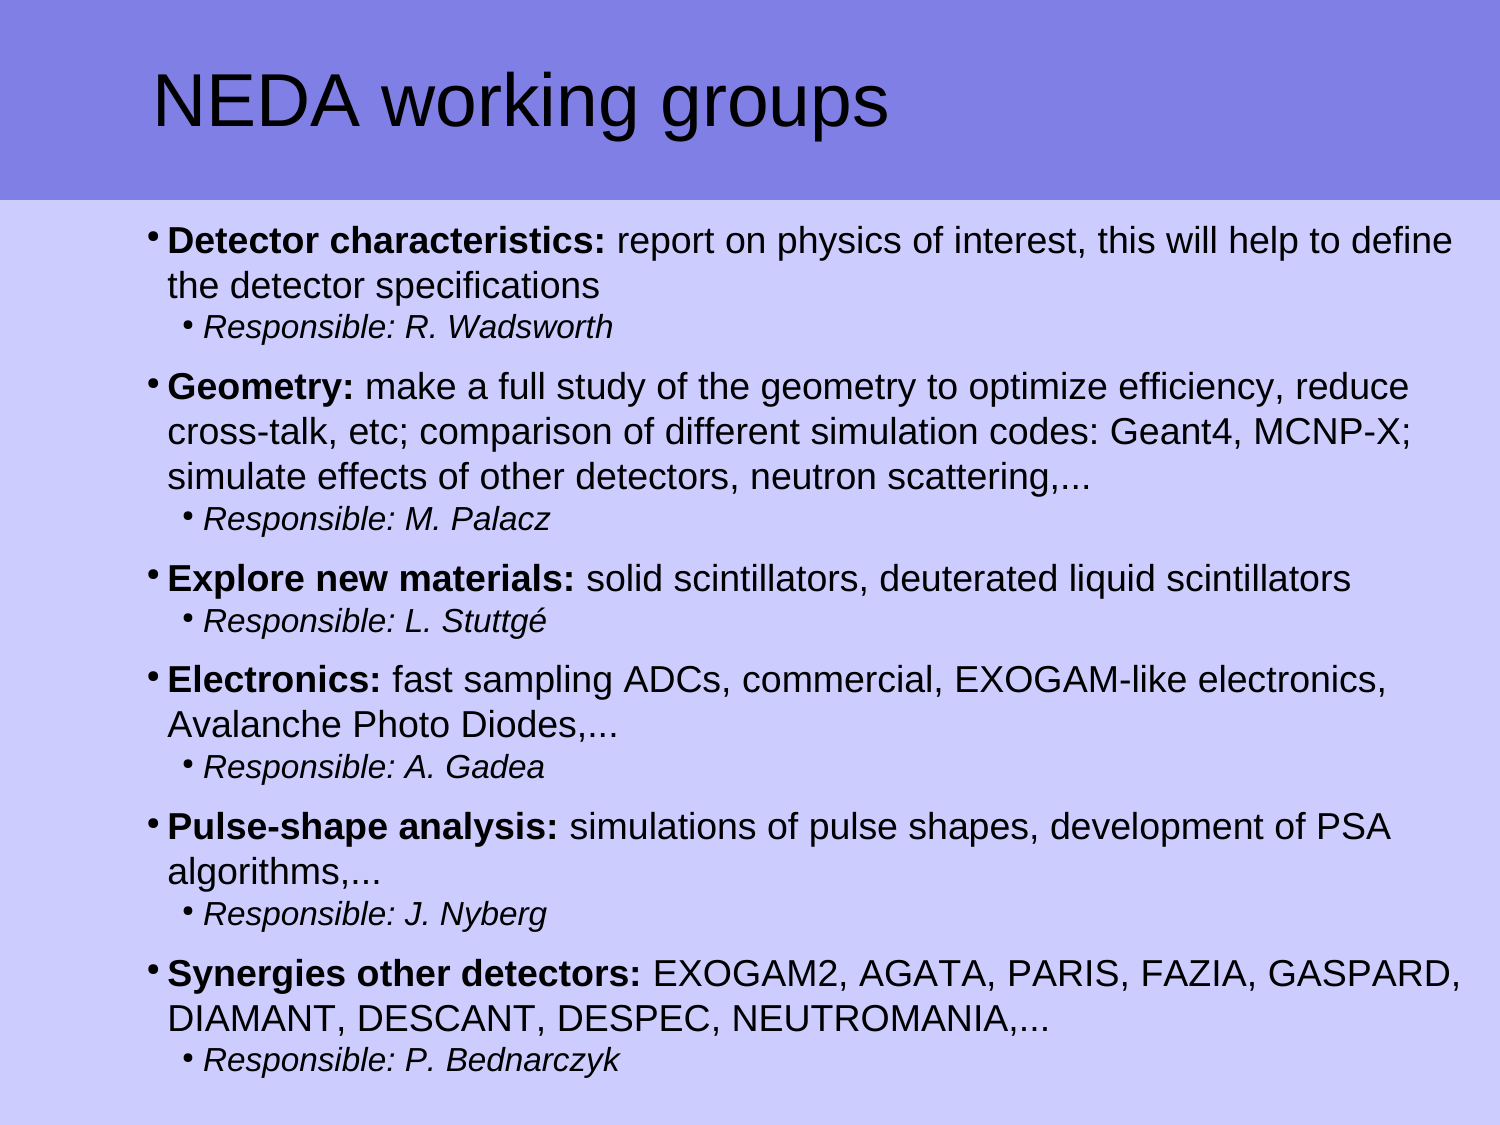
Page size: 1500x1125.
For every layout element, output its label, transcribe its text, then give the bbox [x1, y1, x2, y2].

title NEDA working groups [137, 24, 1413, 176]
text_box Detector characteristics: report on physics of interest, this will help to define the detector specifications Responsible: R. Wadsworth Geometry: make a full study of the geometry to optimize efficiency, reduce cross-talk, etc; comparison of different simulation codes: Geant4, MCNP-X; simulate effects of other detectors, neutron scattering,... Responsible: M. Palacz Explore new materials: solid scintillators, deuterated liquid scintillators Responsible: L. Stuttgé Electronics: fast sampling ADCs, commercial, EXOGAM-like electronics, Avalanche Photo Diodes,... Responsible: A. Gadea Pulse-shape analysis: simulations of pulse shapes, development of PSA algorithms,... Responsible: J. Nyberg Synergies other detectors: EXOGAM2, AGATA, PARIS, FAZIA, GASPARD, DIAMANT, DESCANT, DESPEC, NEUTROMANIA,... Responsible: P. Bednarczyk [131, 207, 1494, 1087]
